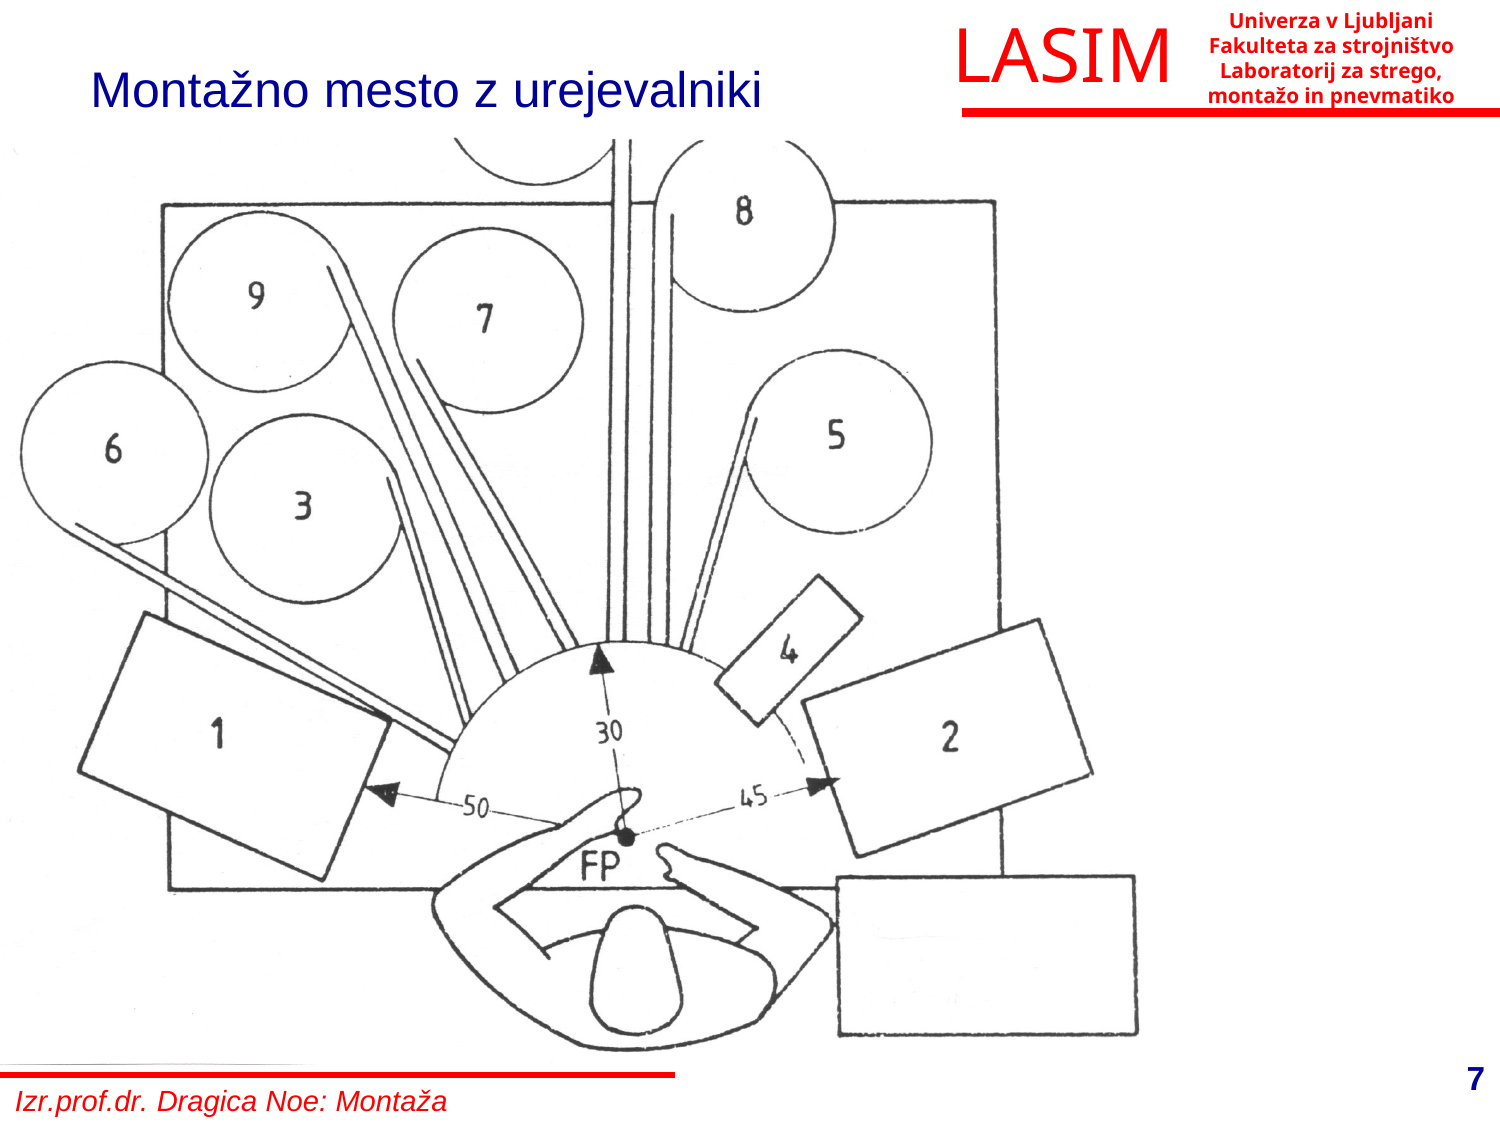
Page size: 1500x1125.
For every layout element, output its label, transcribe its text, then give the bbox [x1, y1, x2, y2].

text_box Montažno mesto z urejevalniki [75, 49, 778, 126]
picture [0, 137, 1150, 1065]
